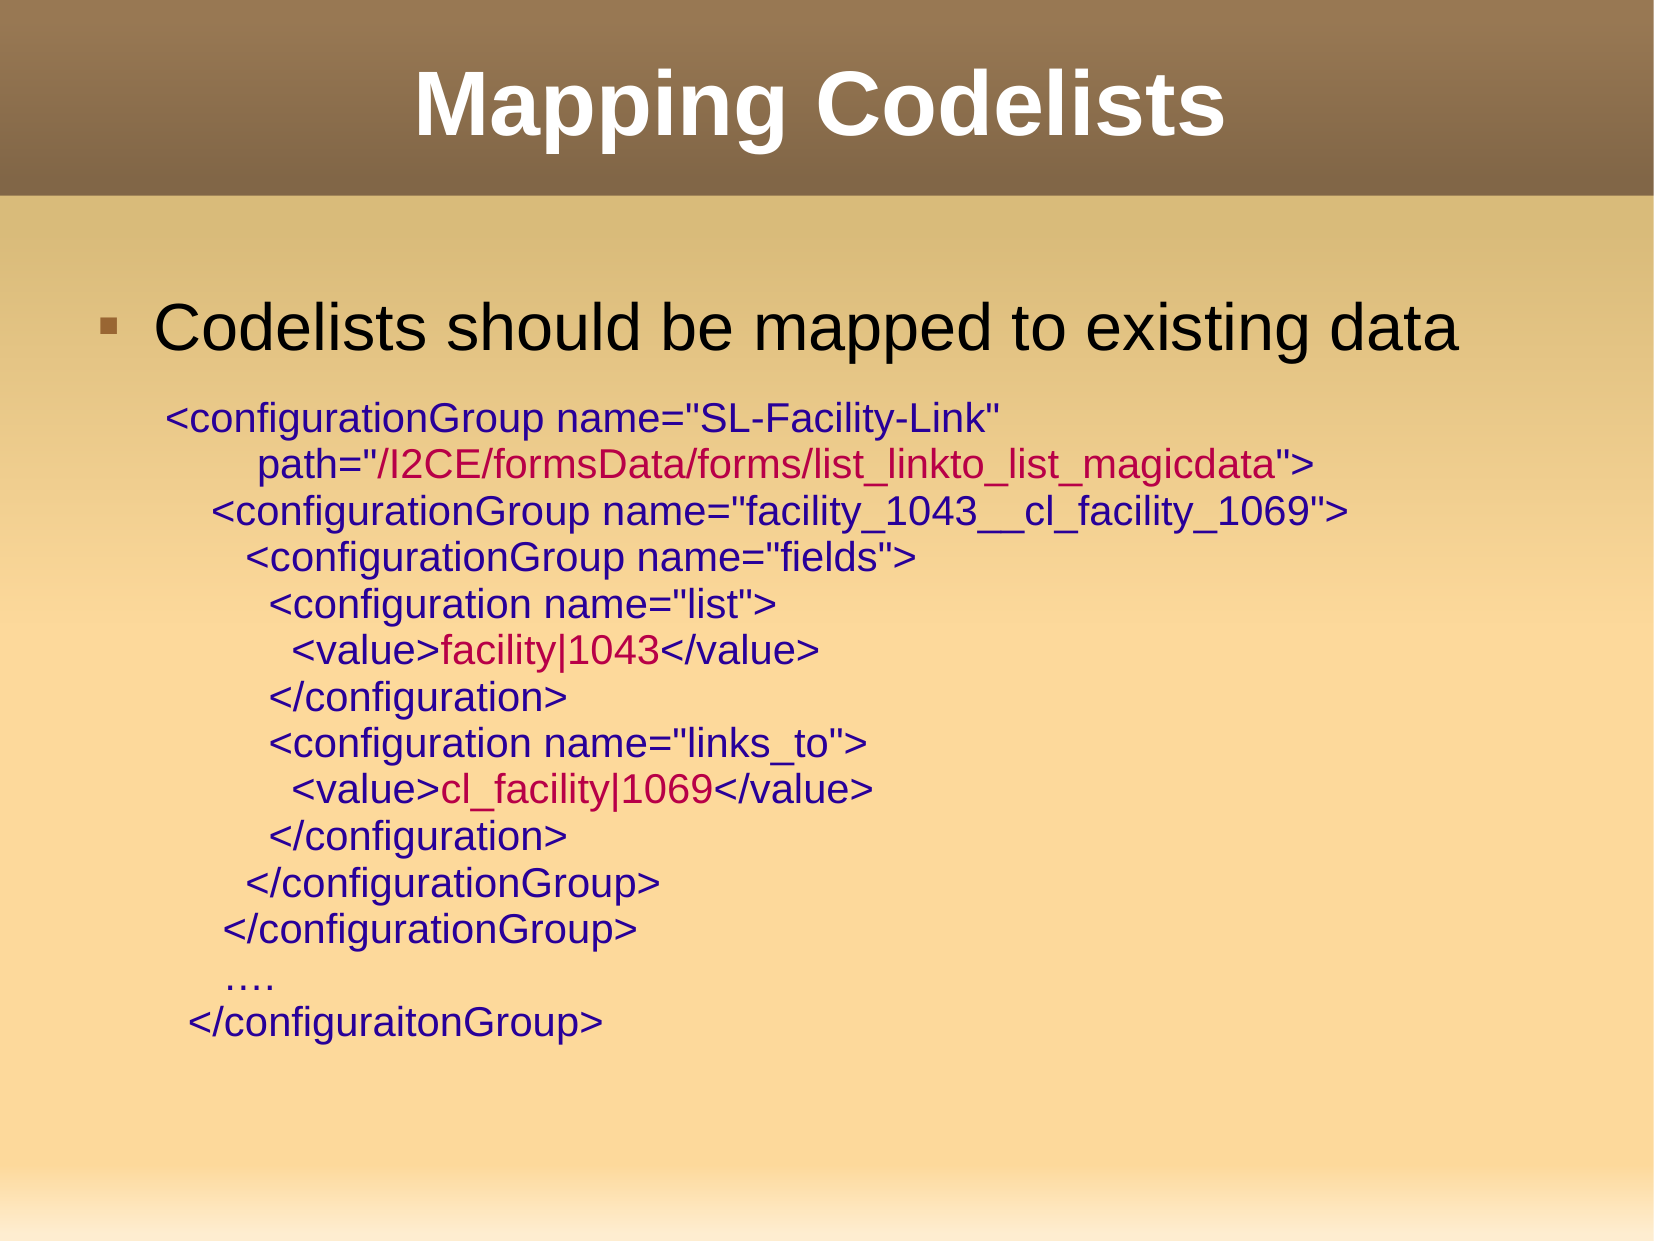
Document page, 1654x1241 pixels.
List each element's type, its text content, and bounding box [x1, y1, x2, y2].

list Codelists should be mapped to existing data <configurationGroup name="SL-Facility-Link" path="/I2CE/formsData/forms/list_linkto_list_magicdata"> <configurationGroup name="facility_1043__cl_facility_1069"> <configurationGroup name="fields"> <configuration name="list"> <value>facility|1043</value> </configuration> <configuration name="links_to"> <value>cl_facility|1069</value> </configuration> </configurationGroup> </configurationGroup> …. </configuraitonGroup> [82, 290, 1571, 1140]
picture [0, 0, 1654, 1241]
title Mapping Codelists [76, 7, 1565, 200]
